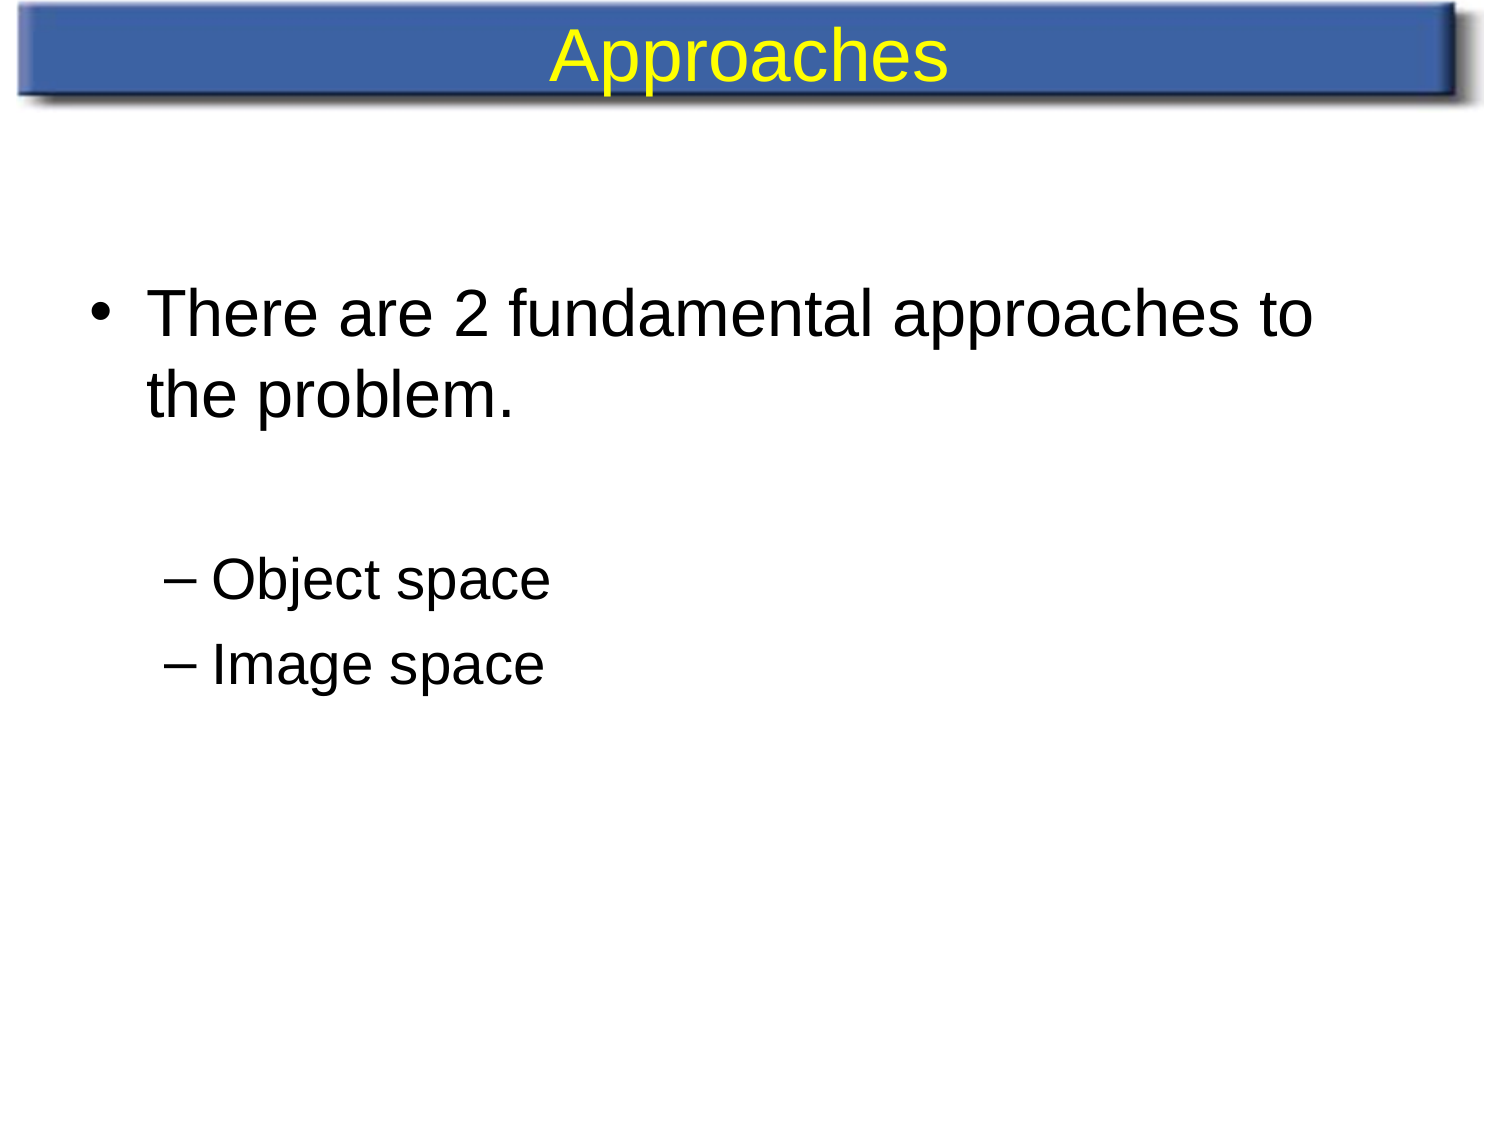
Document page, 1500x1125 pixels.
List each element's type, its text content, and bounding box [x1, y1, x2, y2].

title Approaches [75, 0, 1426, 105]
picture [16, 0, 1484, 113]
list There are 2 fundamental approaches to the problem. Object space Image space [75, 262, 1426, 1006]
